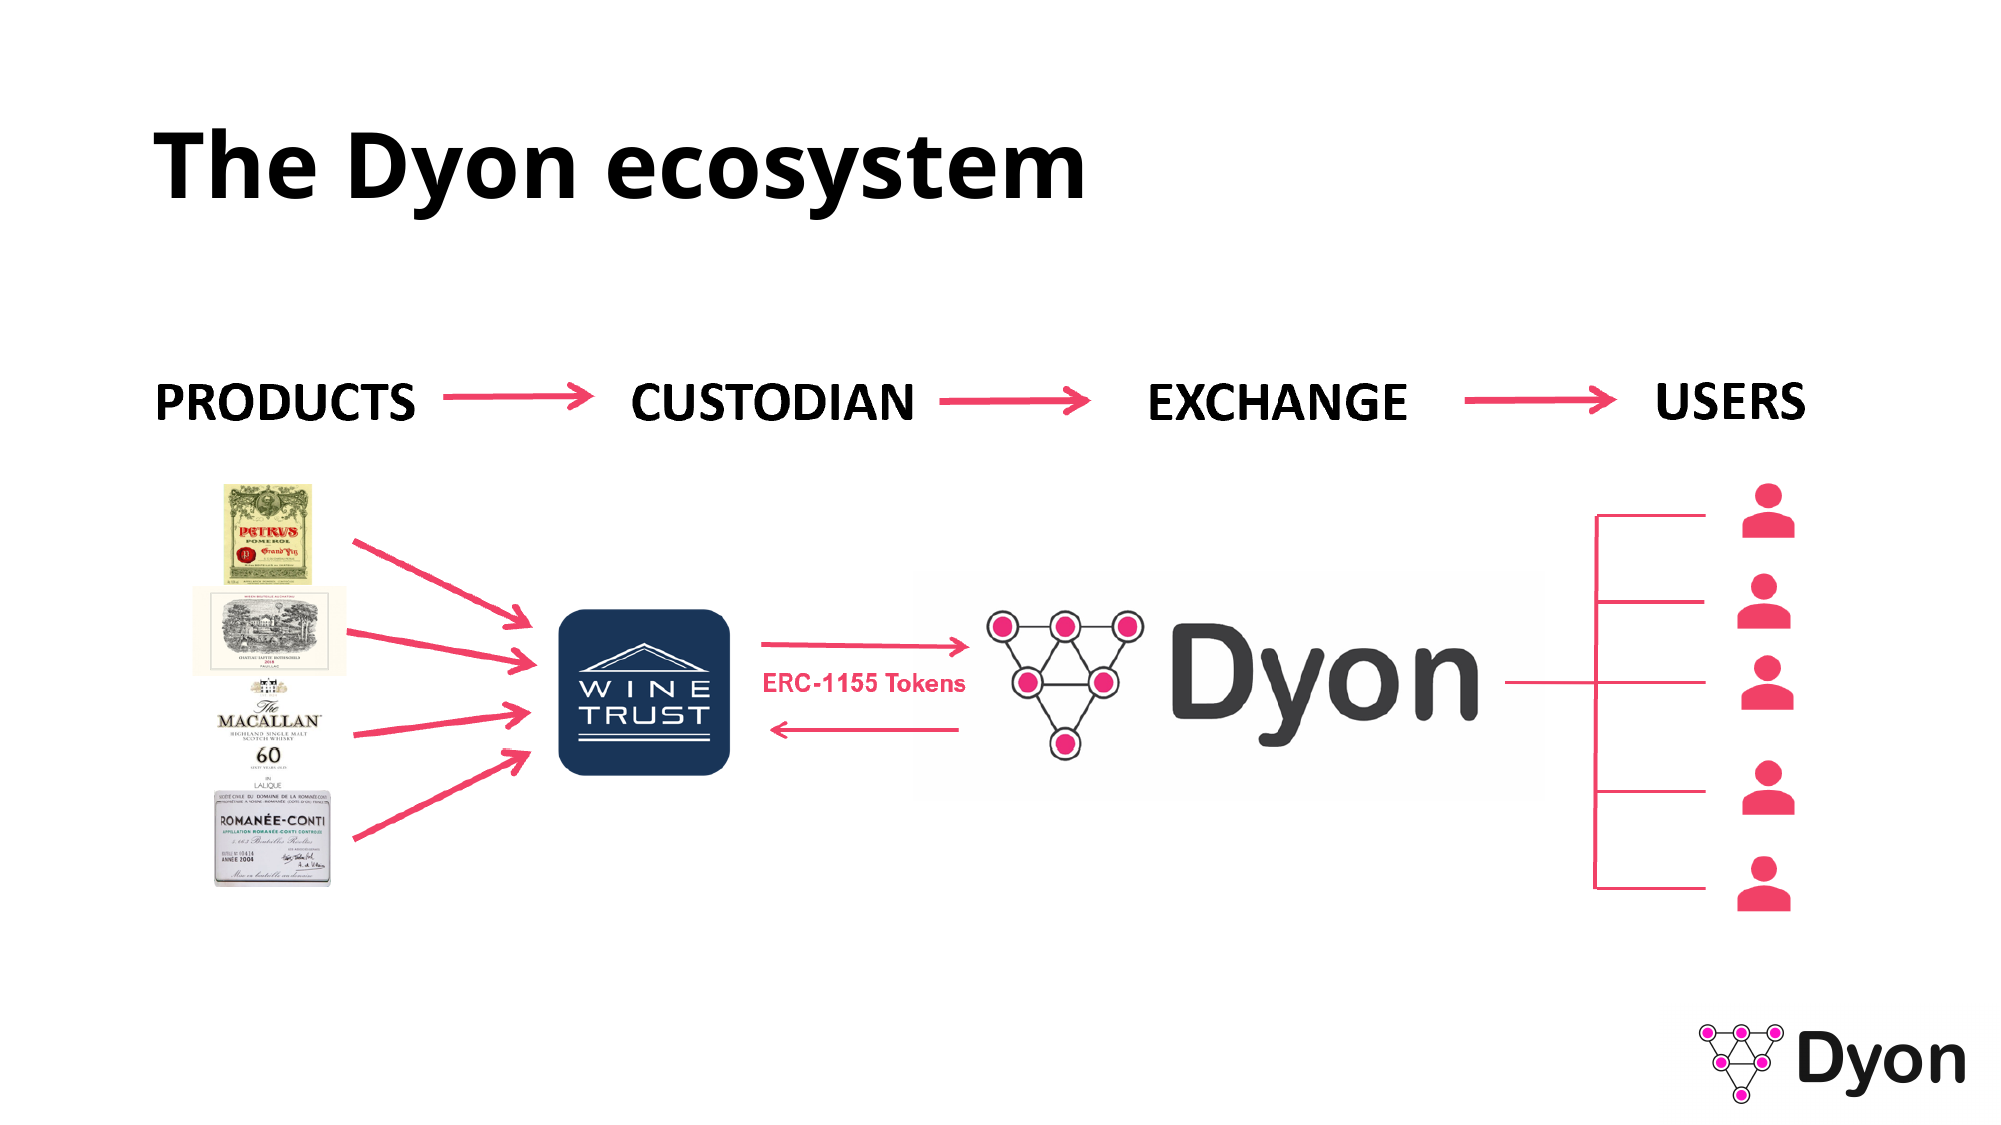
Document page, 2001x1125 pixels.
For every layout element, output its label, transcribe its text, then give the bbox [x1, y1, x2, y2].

picture [1659, 1003, 2000, 1125]
picture [106, 265, 1869, 988]
title The Dyon ecosystem [137, 59, 1863, 265]
